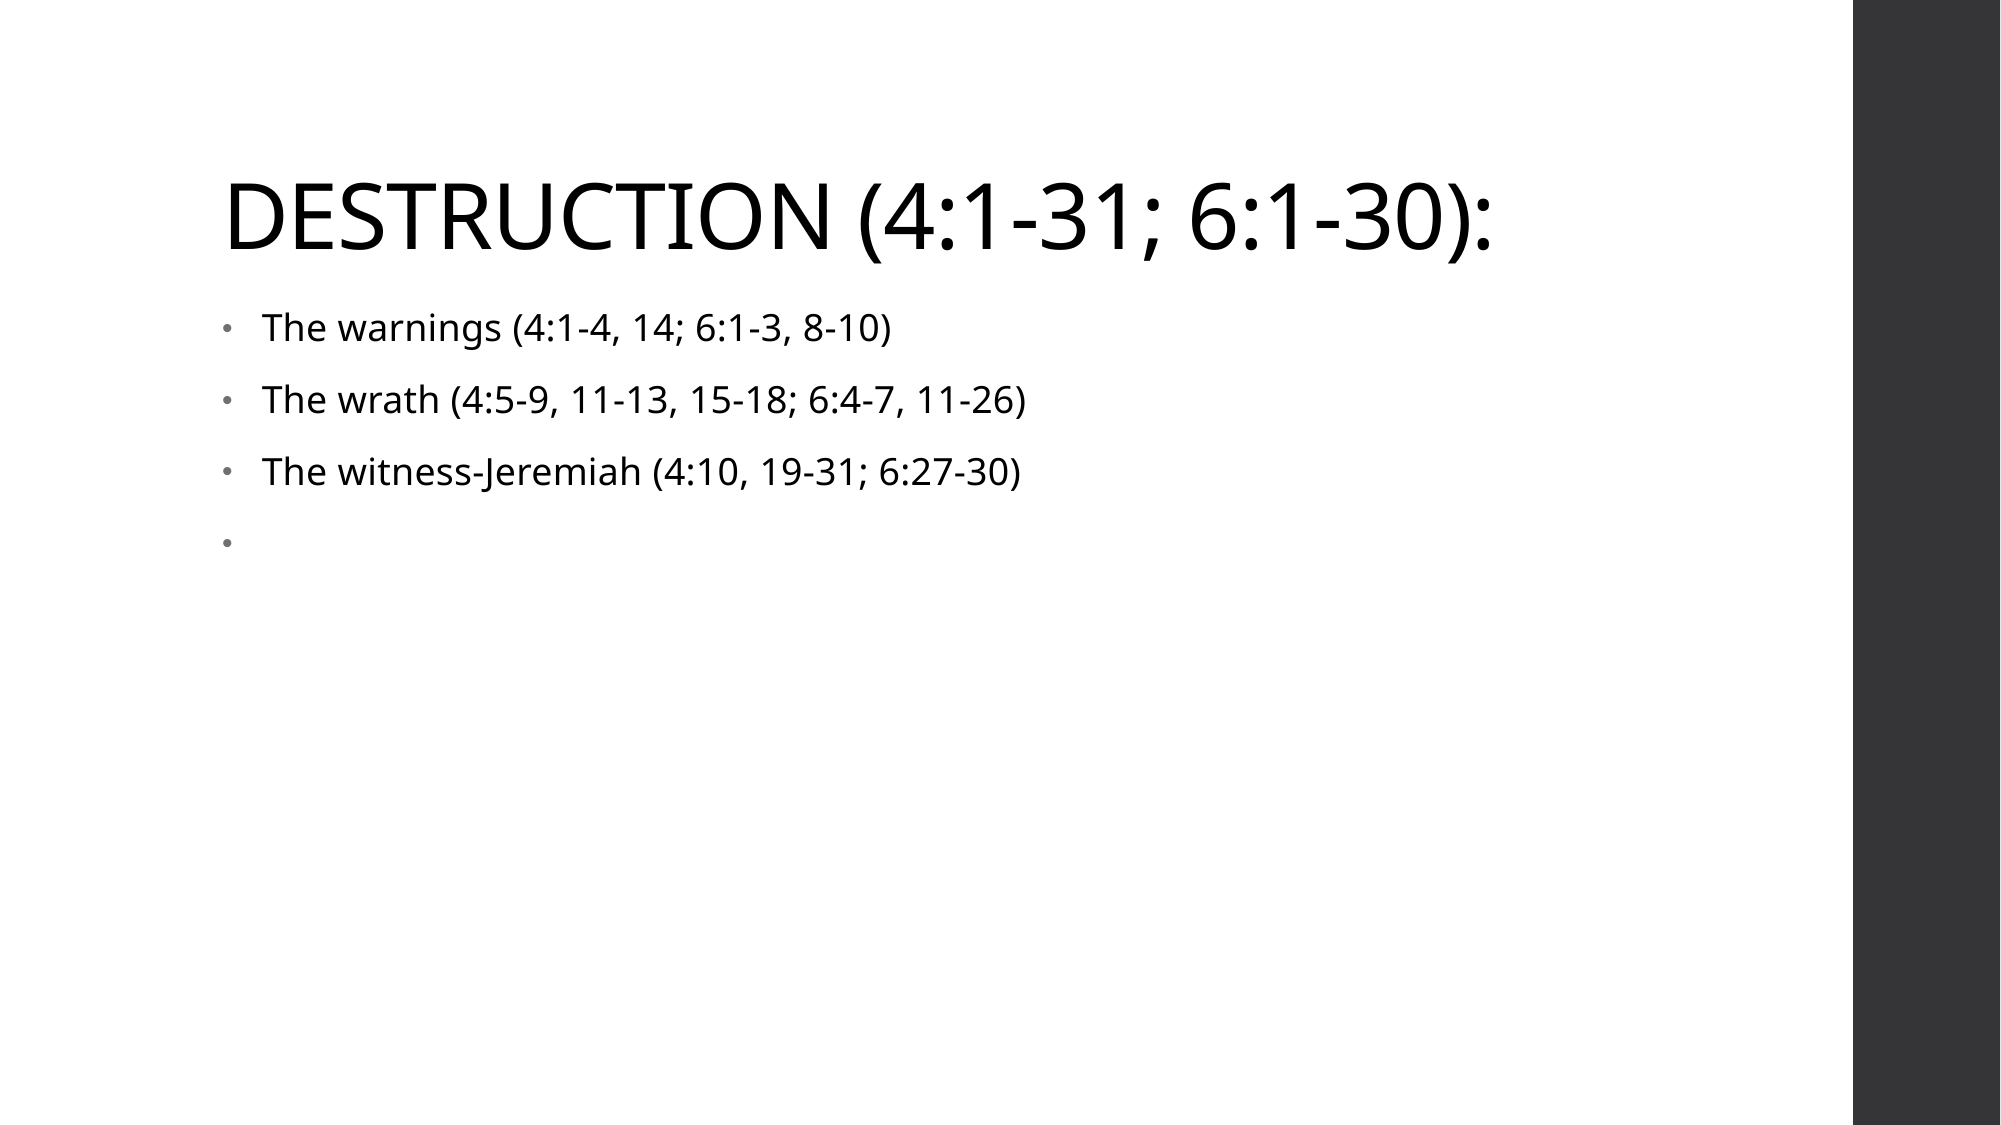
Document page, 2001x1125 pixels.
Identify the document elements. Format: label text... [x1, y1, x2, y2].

list The warnings (4:1-4, 14; 6:1-3, 8-10) The wrath (4:5-9, 11-13, 15-18; 6:4-7, 11-26) The witness-Jeremiah (4:10, 19-31; 6:27-30) [206, 299, 1617, 1014]
title DESTRUCTION (4:1-31; 6:1-30): [206, 60, 1797, 278]
